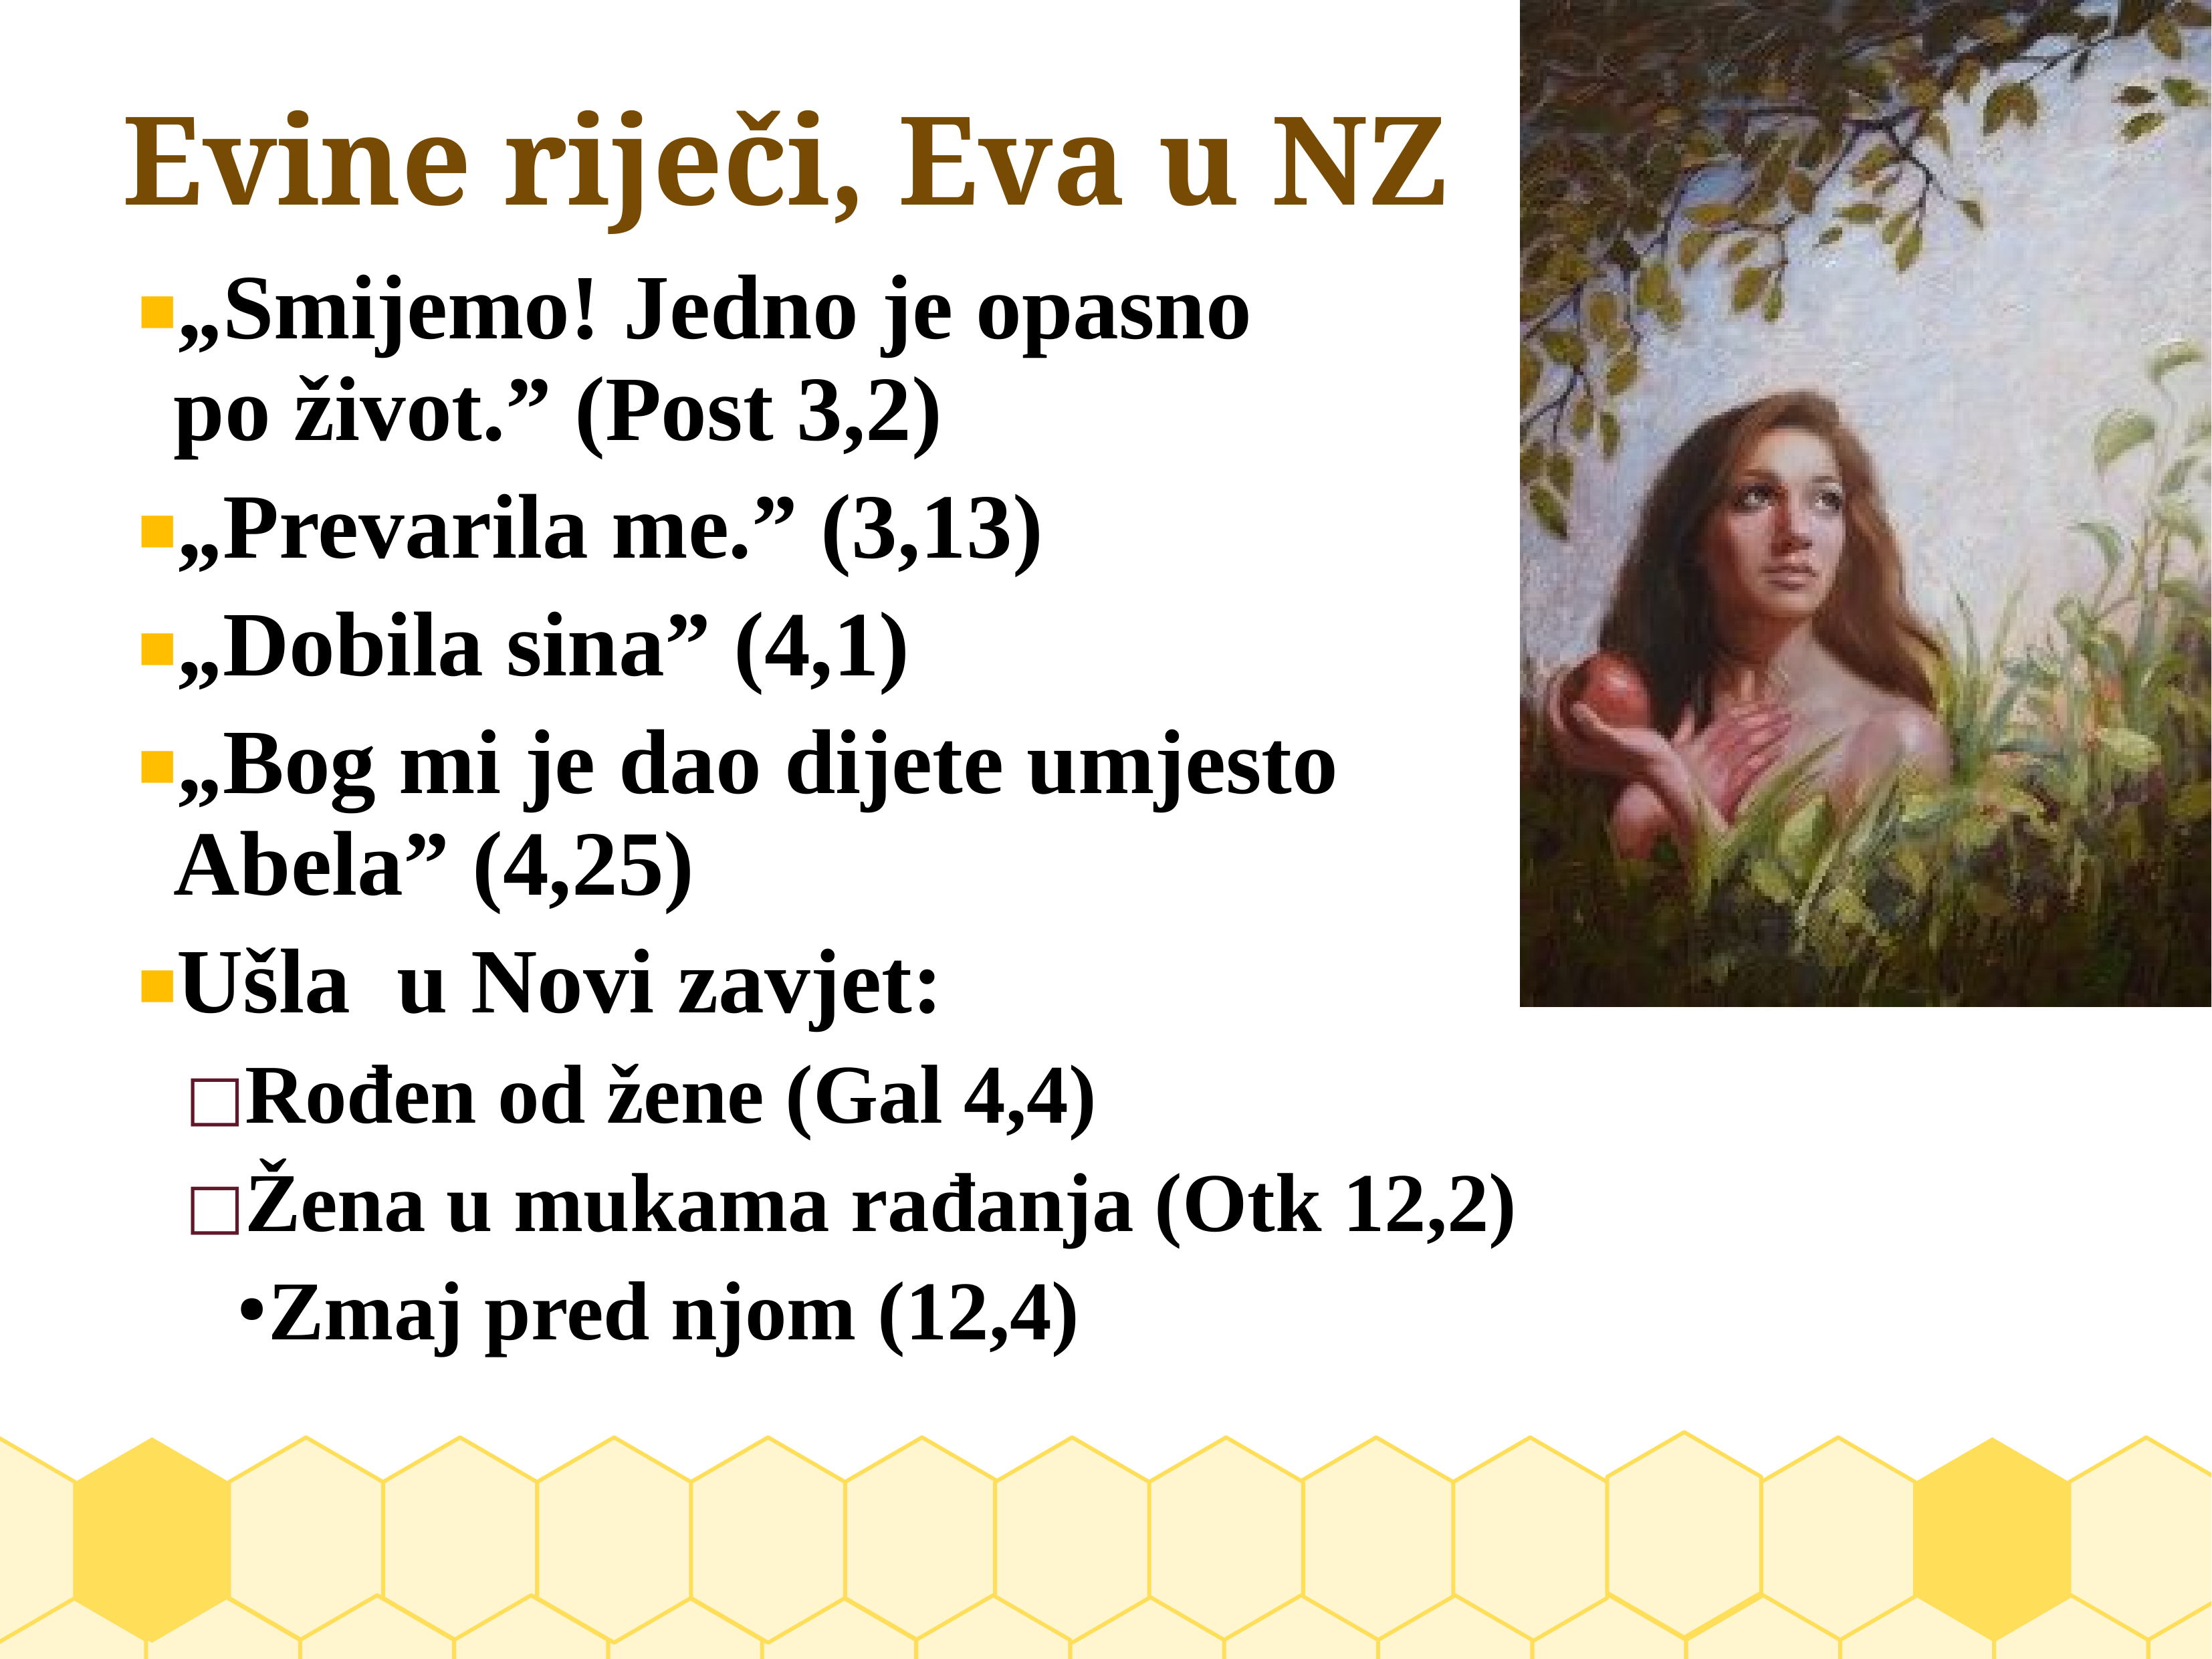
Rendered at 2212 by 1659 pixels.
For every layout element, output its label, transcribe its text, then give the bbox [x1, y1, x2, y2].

list „Smijemo! Jedno je opasno po život.” (Post 3,2) „Prevarila me.” (3,13) „Dobila sina” (4,1) „Bog mi je dao dijete umjesto Abela” (4,25) Ušla u Novi zavjet: Rođen od žene (Gal 4,4) Žena u mukama rađanja (Otk 12,2) Zmaj pred njom (12,4) [126, 256, 2212, 1406]
picture [1520, 0, 2212, 1007]
title Evine riječi, Eva u NZ [122, 17, 1520, 297]
